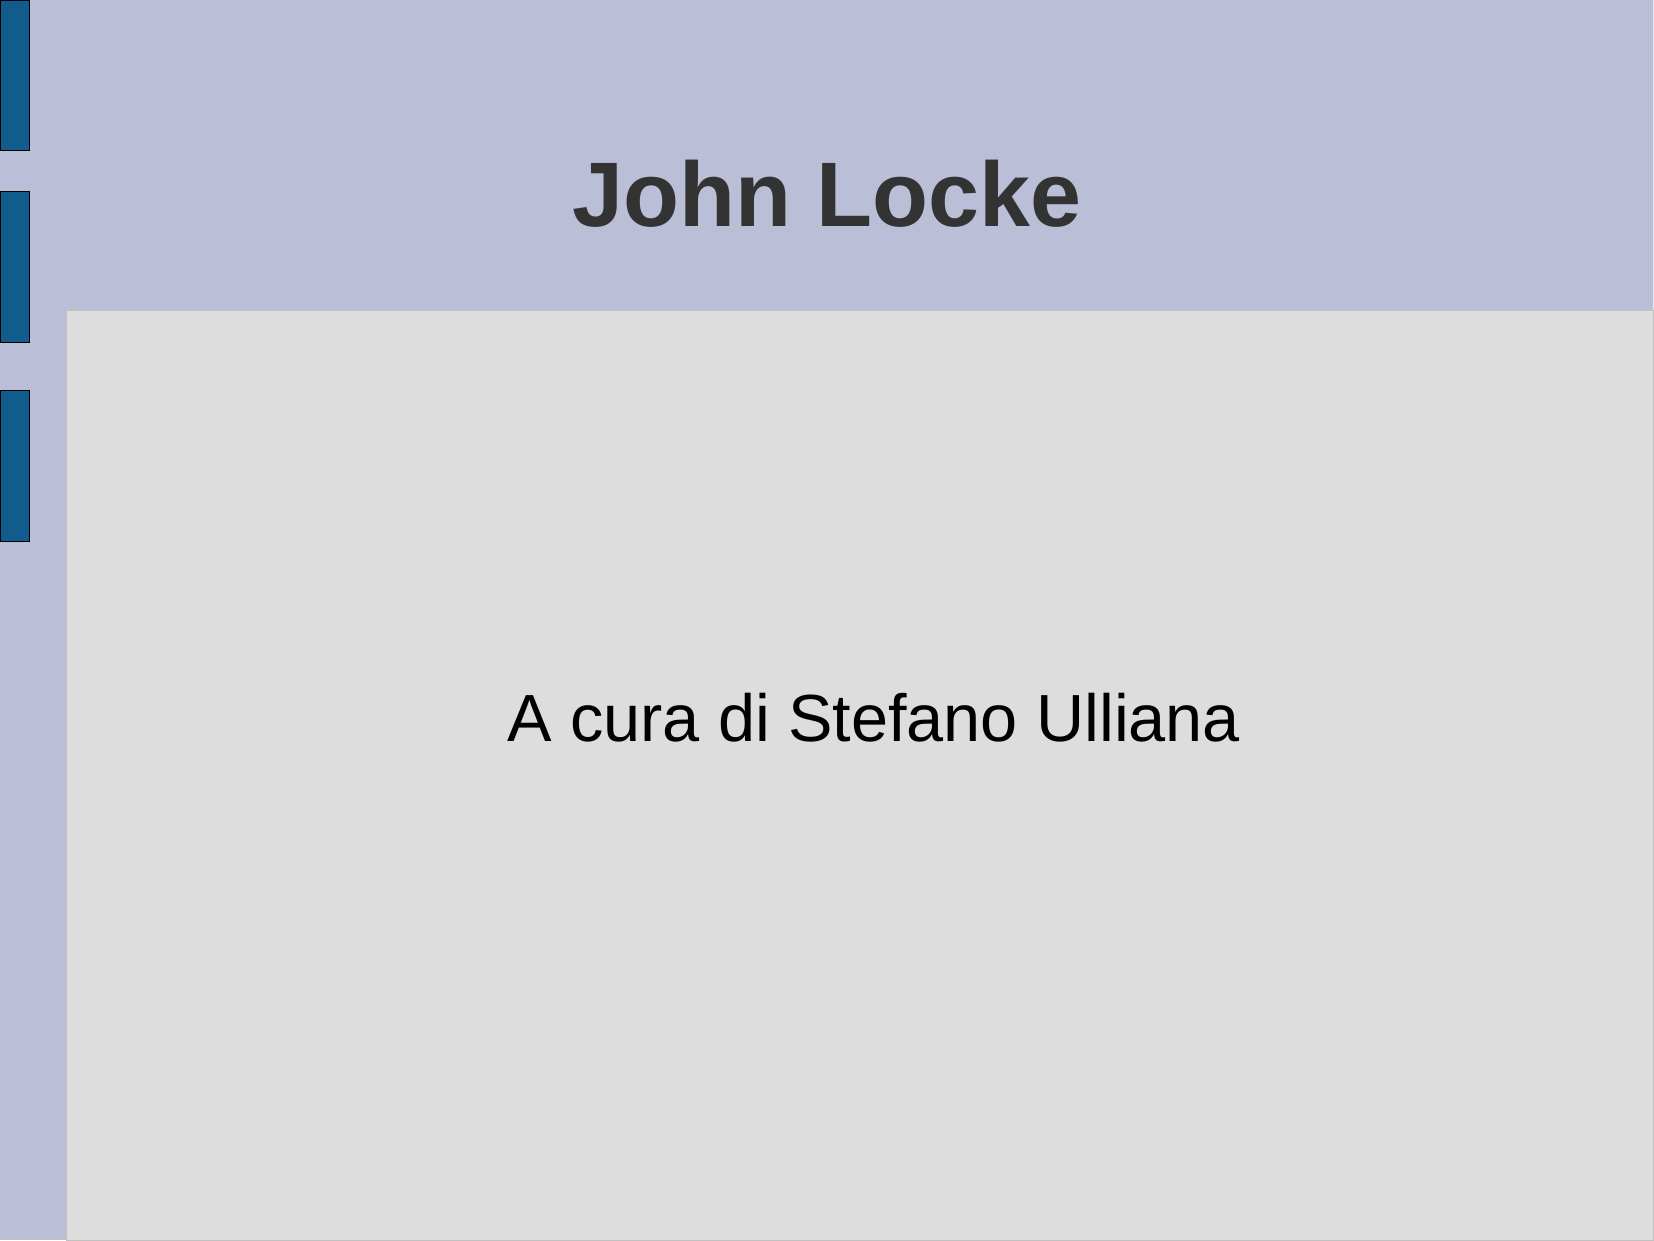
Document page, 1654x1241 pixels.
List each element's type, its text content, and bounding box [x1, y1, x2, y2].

subtitle A cura di Stefano Ulliana [178, 364, 1570, 1147]
title John Locke [121, 91, 1534, 299]
